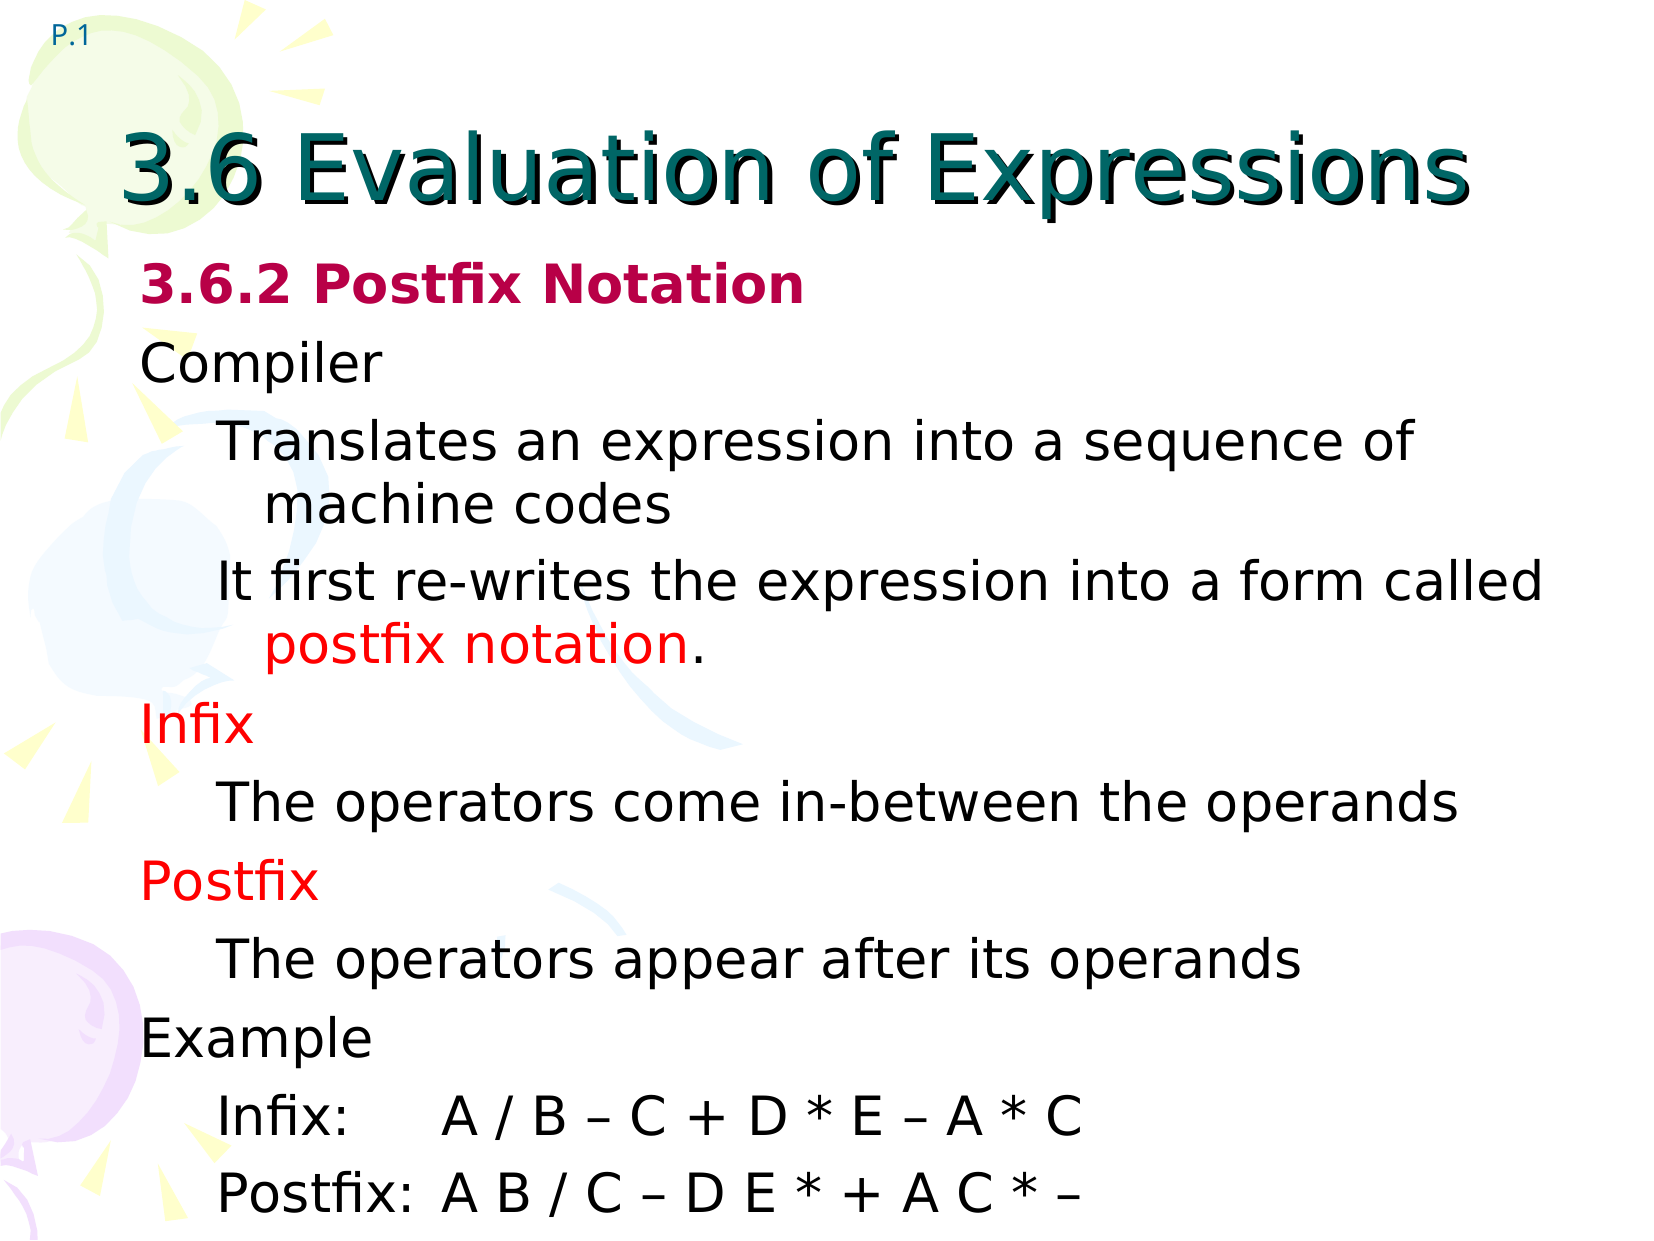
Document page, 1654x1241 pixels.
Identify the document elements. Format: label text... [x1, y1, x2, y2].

list 3.6.2 Postfix Notation Compiler Translates an expression into a sequence of machine codes It first re-writes the expression into a form called postfix notation. Infix The operators come in-between the operands Postfix The operators appear after its operands Example Infix: A / B – C + D * E – A * C Postfix: A B / C – D E * + A C * – [121, 252, 1565, 1226]
title 3.6 Evaluation of Expressions [55, 71, 1534, 271]
